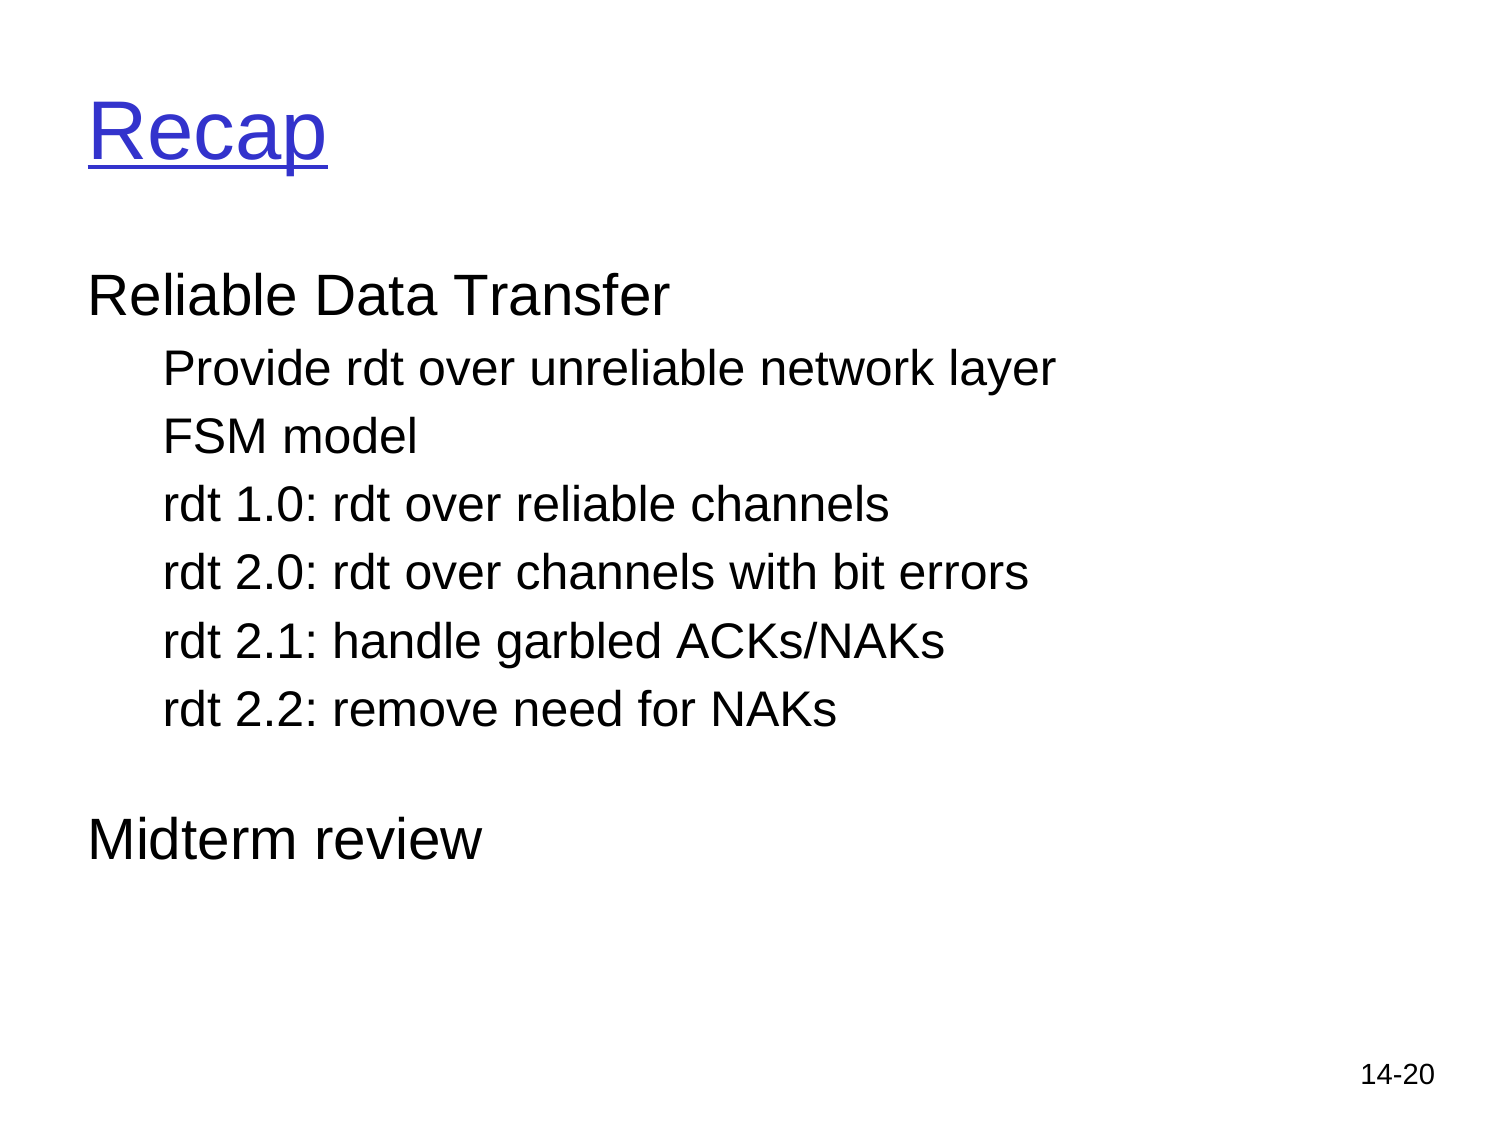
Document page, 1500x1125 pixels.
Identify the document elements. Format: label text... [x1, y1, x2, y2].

title Recap [87, 23, 1363, 239]
list Reliable Data Transfer Provide rdt over unreliable network layer FSM model rdt 1.0: rdt over reliable channels rdt 2.0: rdt over channels with bit errors rdt 2.1: handle garbled ACKs/NAKs rdt 2.2: remove need for NAKs Midterm review [87, 262, 1363, 1026]
